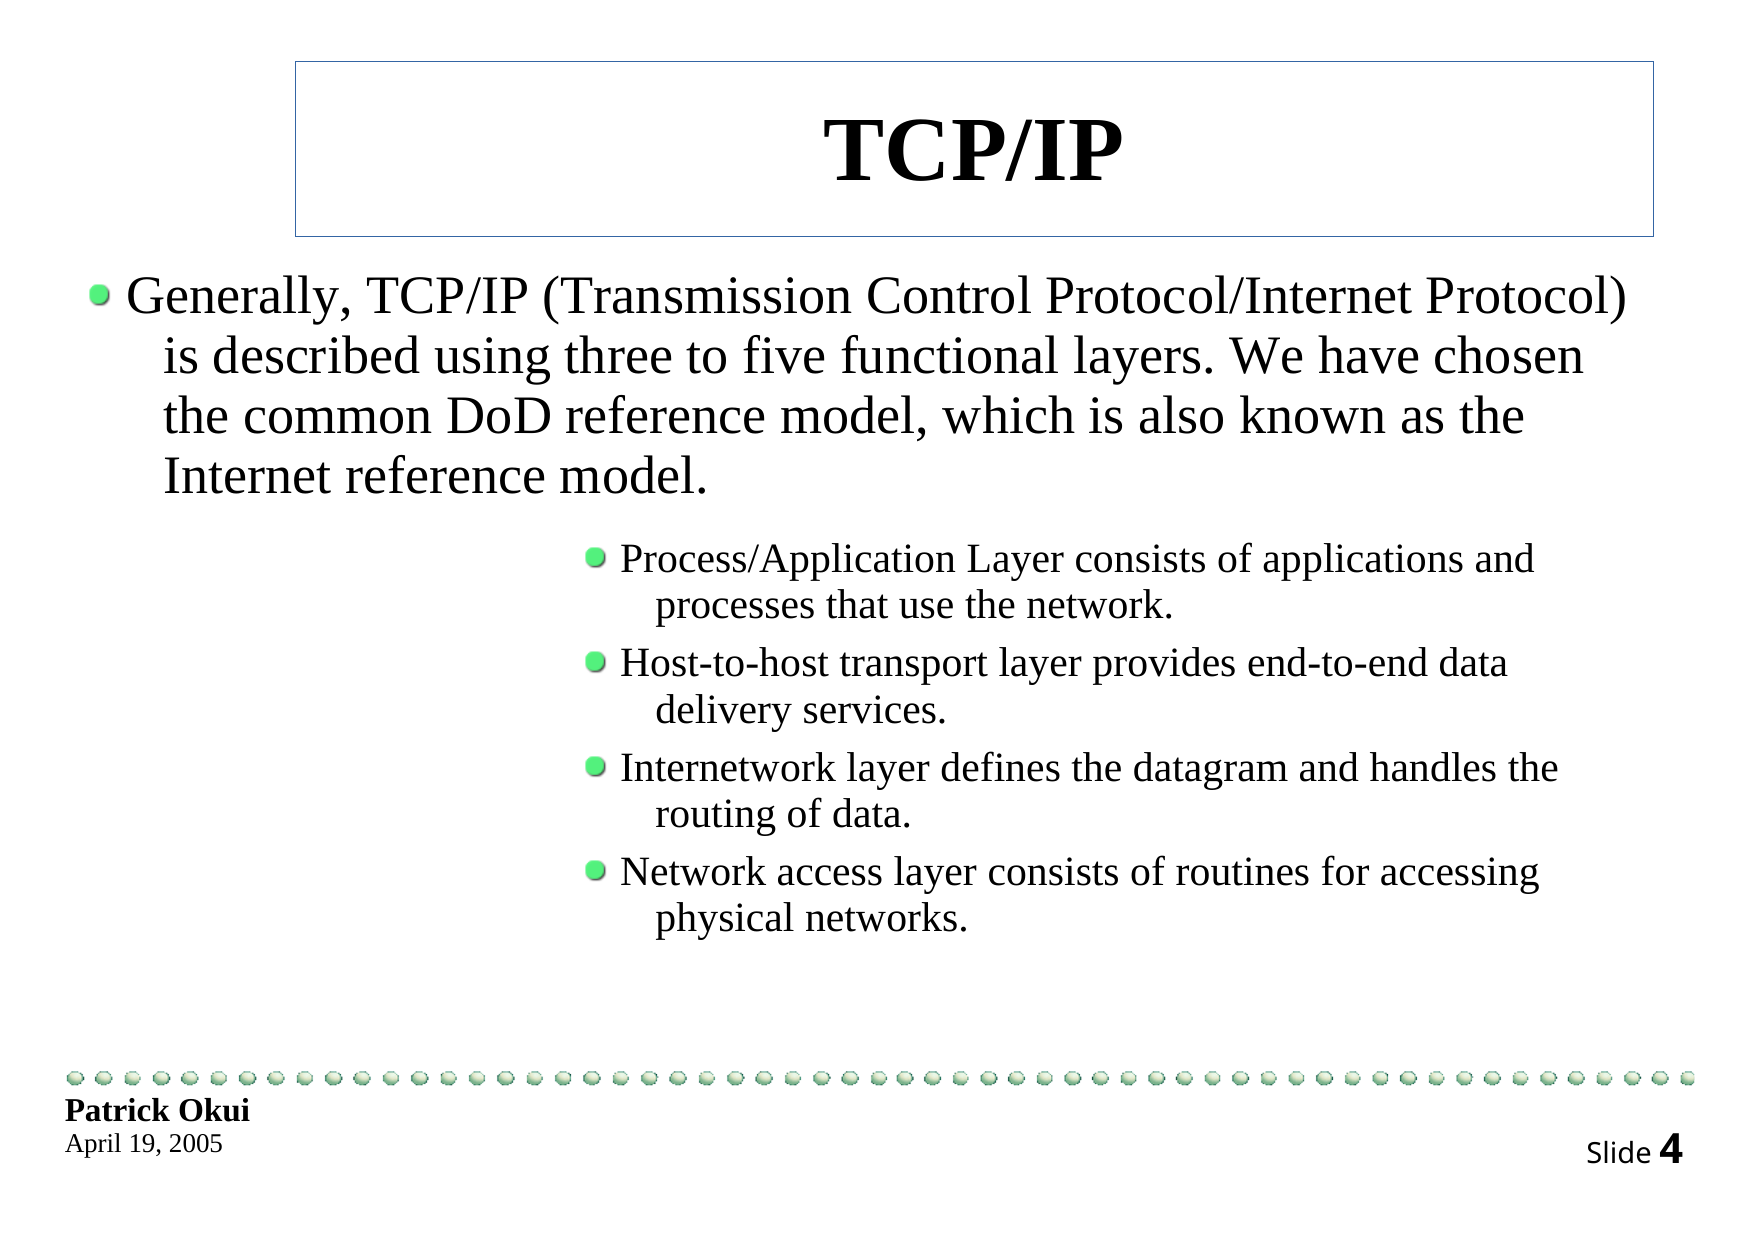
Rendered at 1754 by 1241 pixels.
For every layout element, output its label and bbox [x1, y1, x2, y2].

picture [88, 283, 112, 308]
picture [59, 1070, 1695, 1087]
picture [584, 546, 608, 570]
picture [584, 650, 608, 675]
picture [584, 755, 608, 779]
picture [584, 859, 608, 883]
